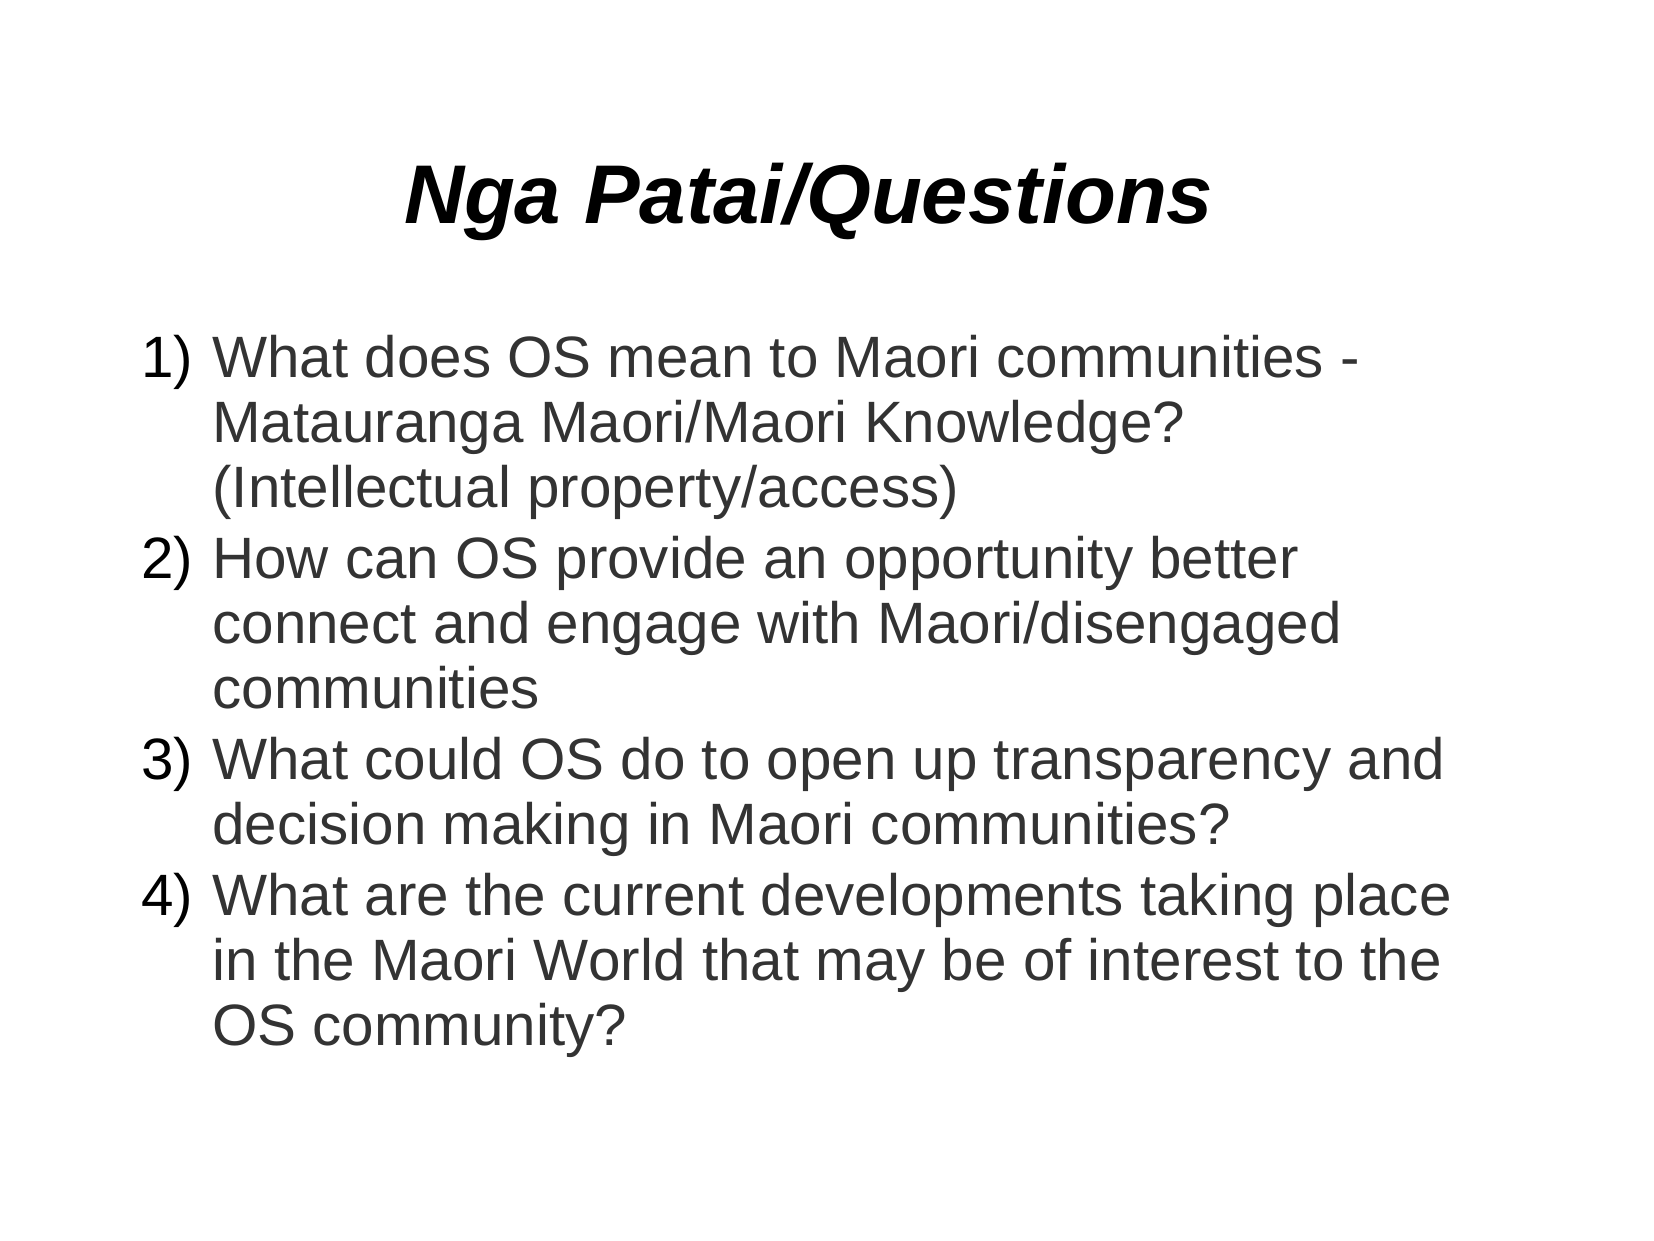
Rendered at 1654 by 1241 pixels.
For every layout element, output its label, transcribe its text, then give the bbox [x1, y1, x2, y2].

title Nga Patai/Questions [82, 90, 1536, 298]
list What does OS mean to Maori communities - Matauranga Maori/Maori Knowledge? (Intellectual property/access) How can OS provide an opportunity better connect and engage with Maori/disengaged communities What could OS do to open up transparency and decision making in Maori communities? What are the current developments taking place in the Maori World that may be of interest to the OS community? [129, 324, 1489, 1137]
